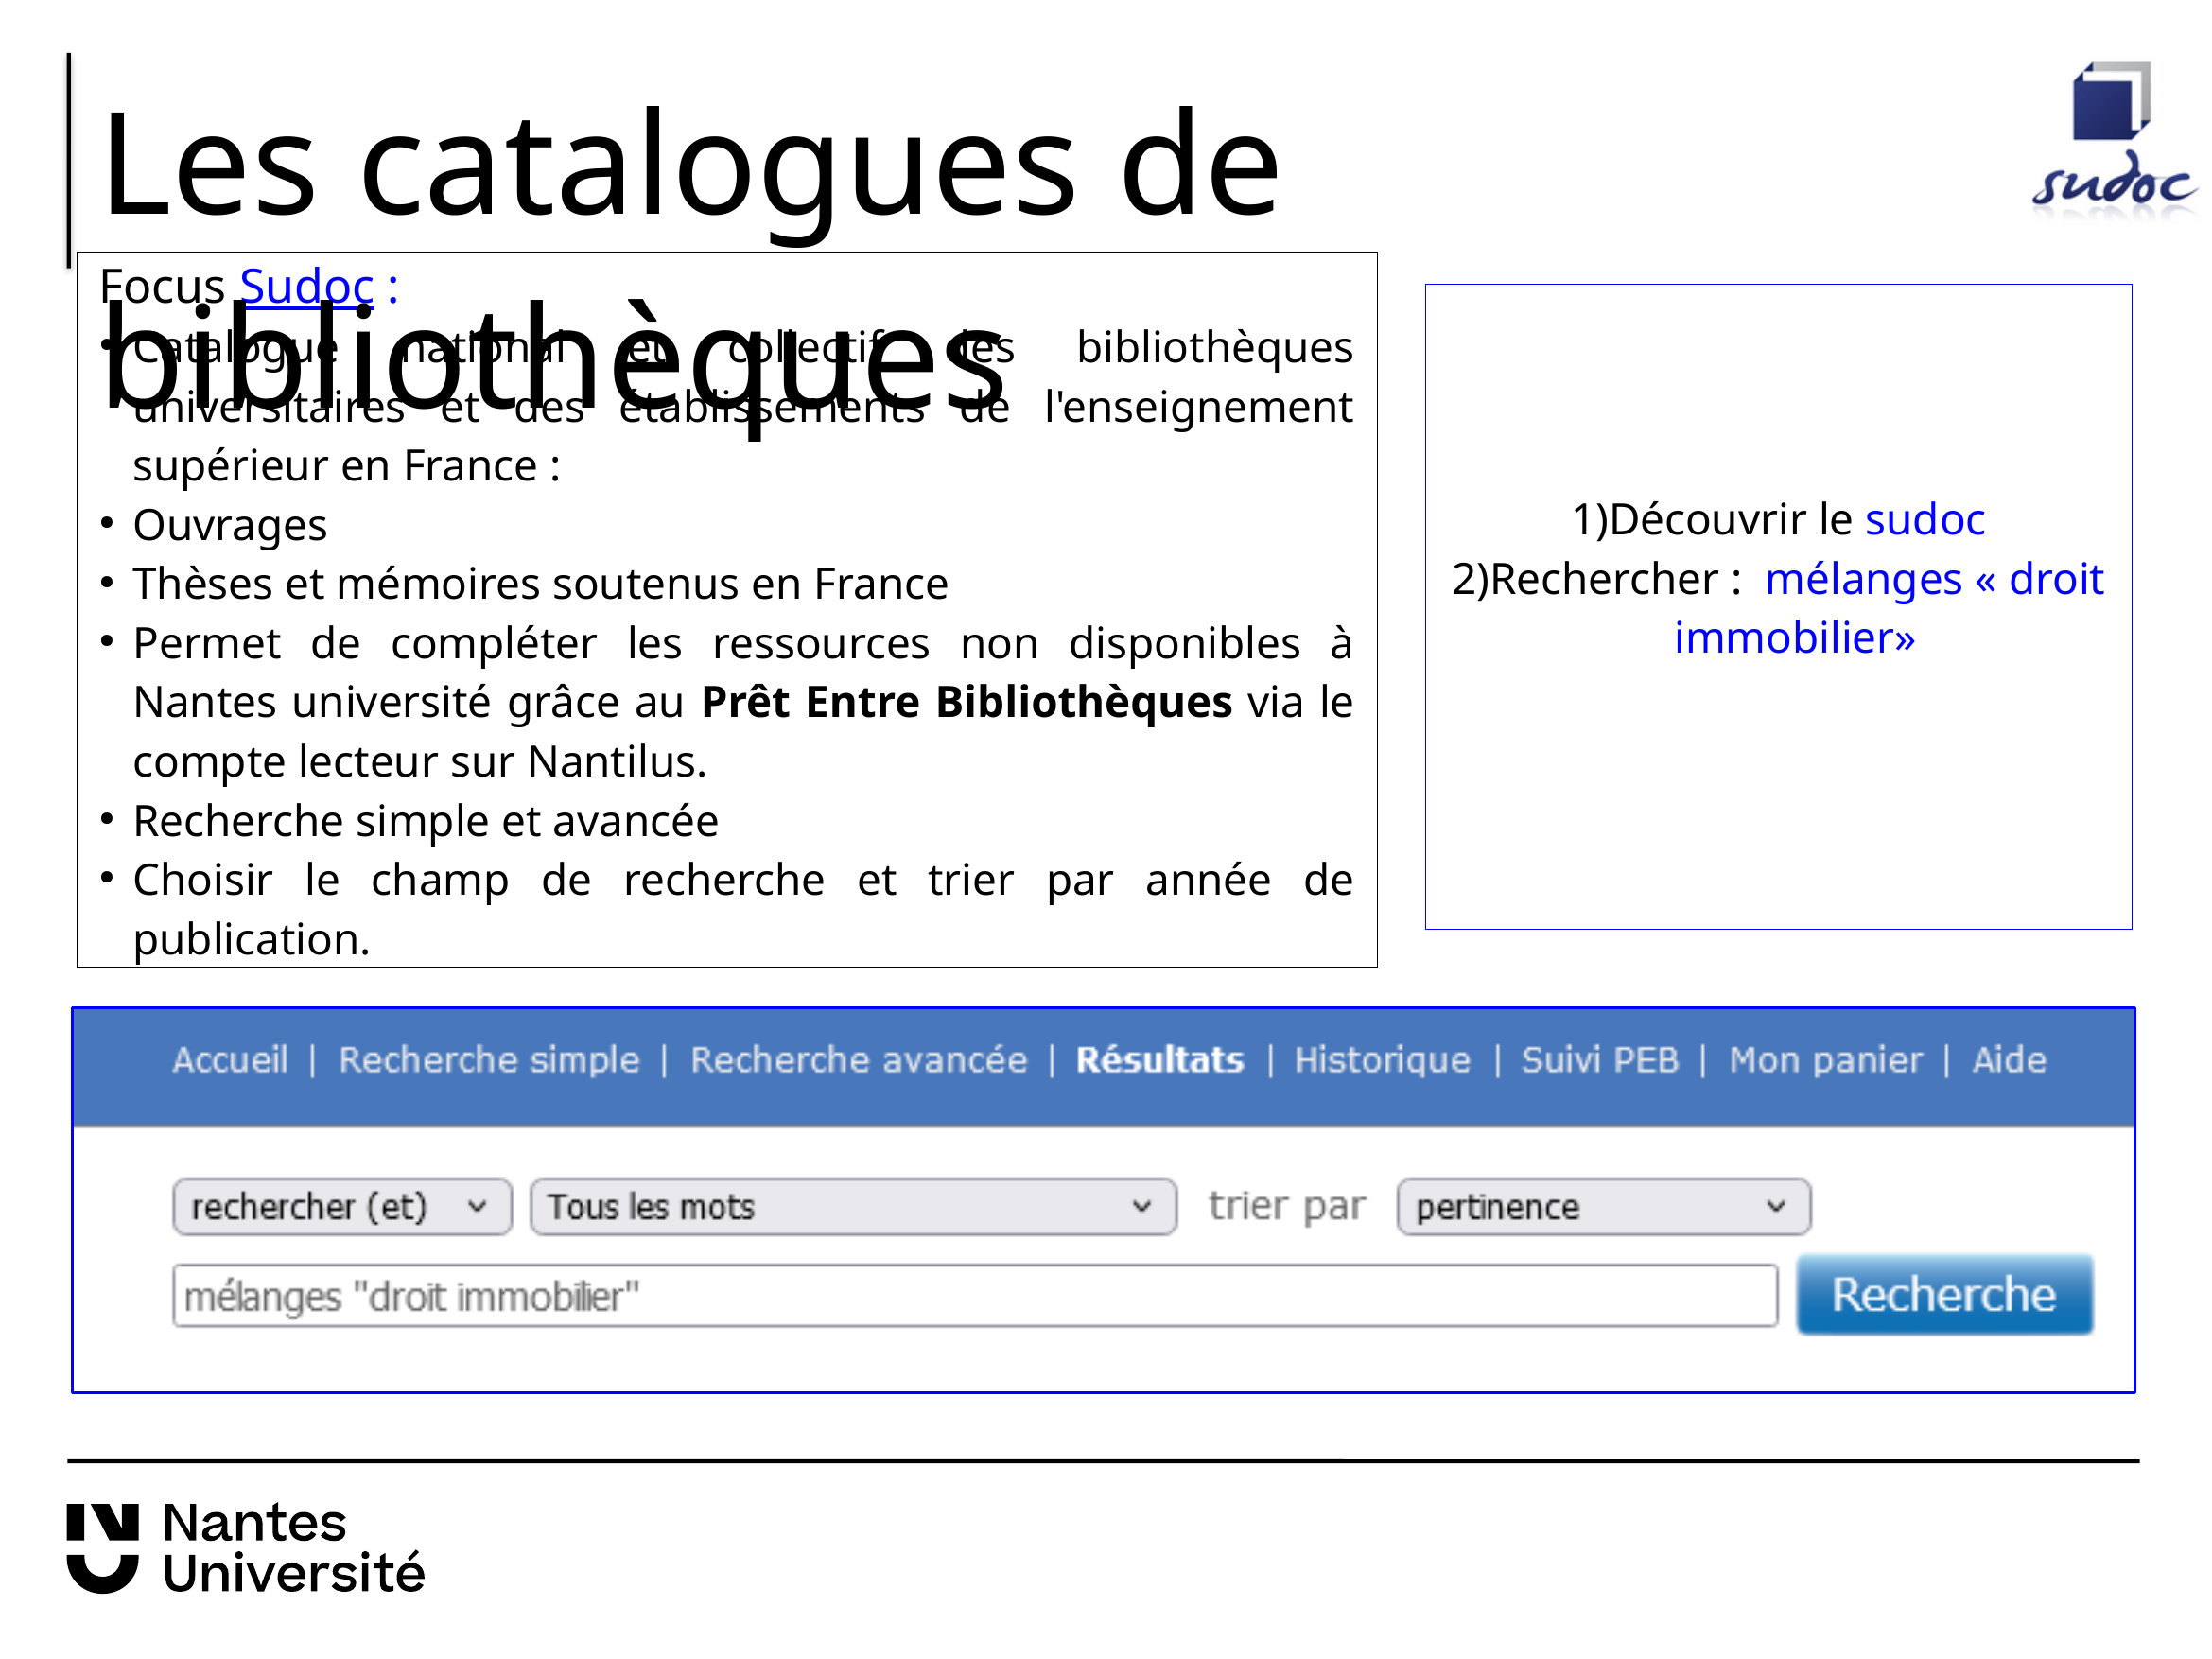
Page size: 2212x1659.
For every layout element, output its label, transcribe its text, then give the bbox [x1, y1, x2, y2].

text_box Les catalogues de bibliothèques [83, 56, 2151, 249]
picture [2026, 55, 2206, 226]
text_box Focus Sudoc : Catalogue national et collectif des bibliothèques universitaires et des établissements de l'enseignement supérieur en France : Ouvrages Thèses et mémoires soutenus en France Permet de compléter les ressources non disponibles à Nantes université grâce au Prêt Entre Bibliothèques via le compte lecteur sur Nantilus. Recherche simple et avancée Choisir le champ de recherche et trier par année de publication. [77, 283, 1378, 936]
text_box Découvrir le sudoc Rechercher : mélanges « droit immobilier» [1425, 284, 2133, 930]
picture [74, 1009, 2134, 1392]
